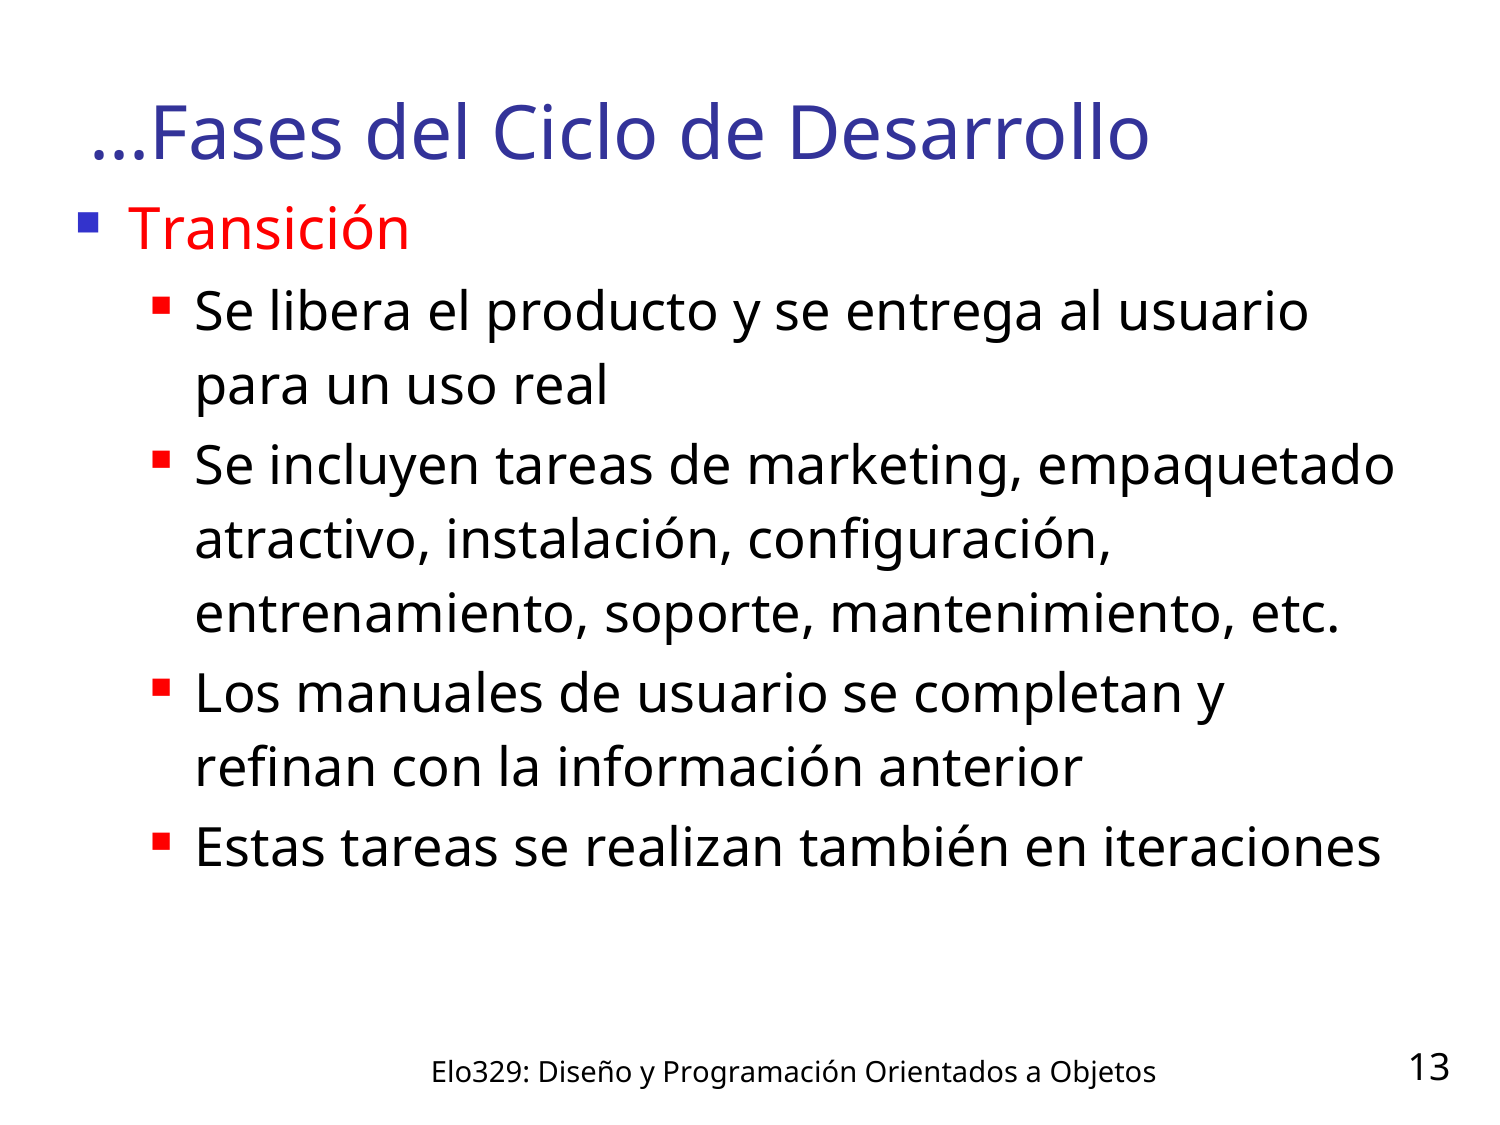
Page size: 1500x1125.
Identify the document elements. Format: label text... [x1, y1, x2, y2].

title ...Fases del Ciclo de Desarrollo [75, 10, 1426, 188]
list Transición Se libera el producto y se entrega al usuario para un uso real Se incluyen tareas de marketing, empaquetado atractivo, instalación, configuración, entrenamiento, soporte, mantenimiento, etc. Los manuales de usuario se completan y refinan con la información anterior Estas tareas se realizan también en iteraciones [75, 187, 1398, 1051]
